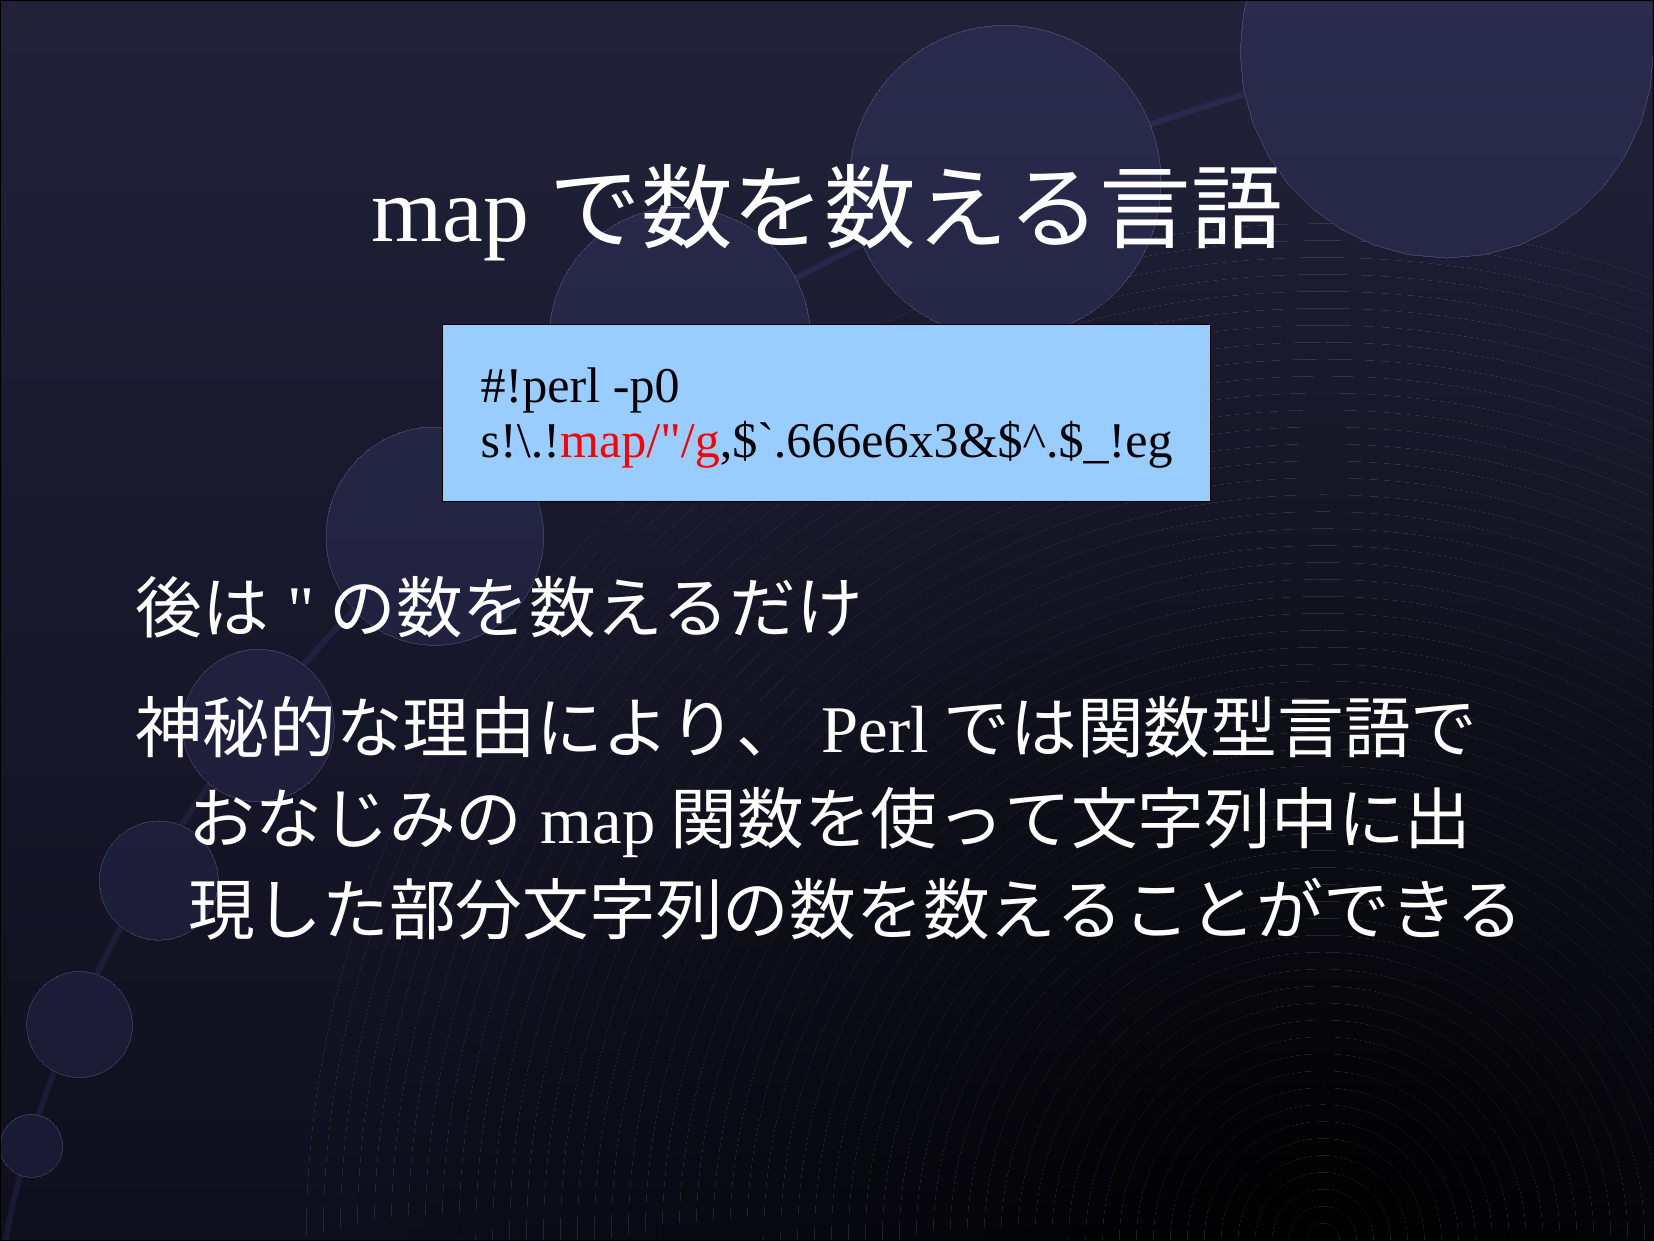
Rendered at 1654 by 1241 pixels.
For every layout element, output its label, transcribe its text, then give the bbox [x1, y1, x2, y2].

list 後は"の数を数えるだけ 神秘的な理由により、Perlでは関数型言語でおなじみのmap関数を使って文字列中に出現した部分文字列の数を数えることができる [118, 561, 1534, 1127]
title mapで数を数える言語 [121, 102, 1534, 311]
text_box #!perl -p0 s!\.!map/"/g,$`.666e6x3&$^.$_!eg [442, 324, 1211, 502]
